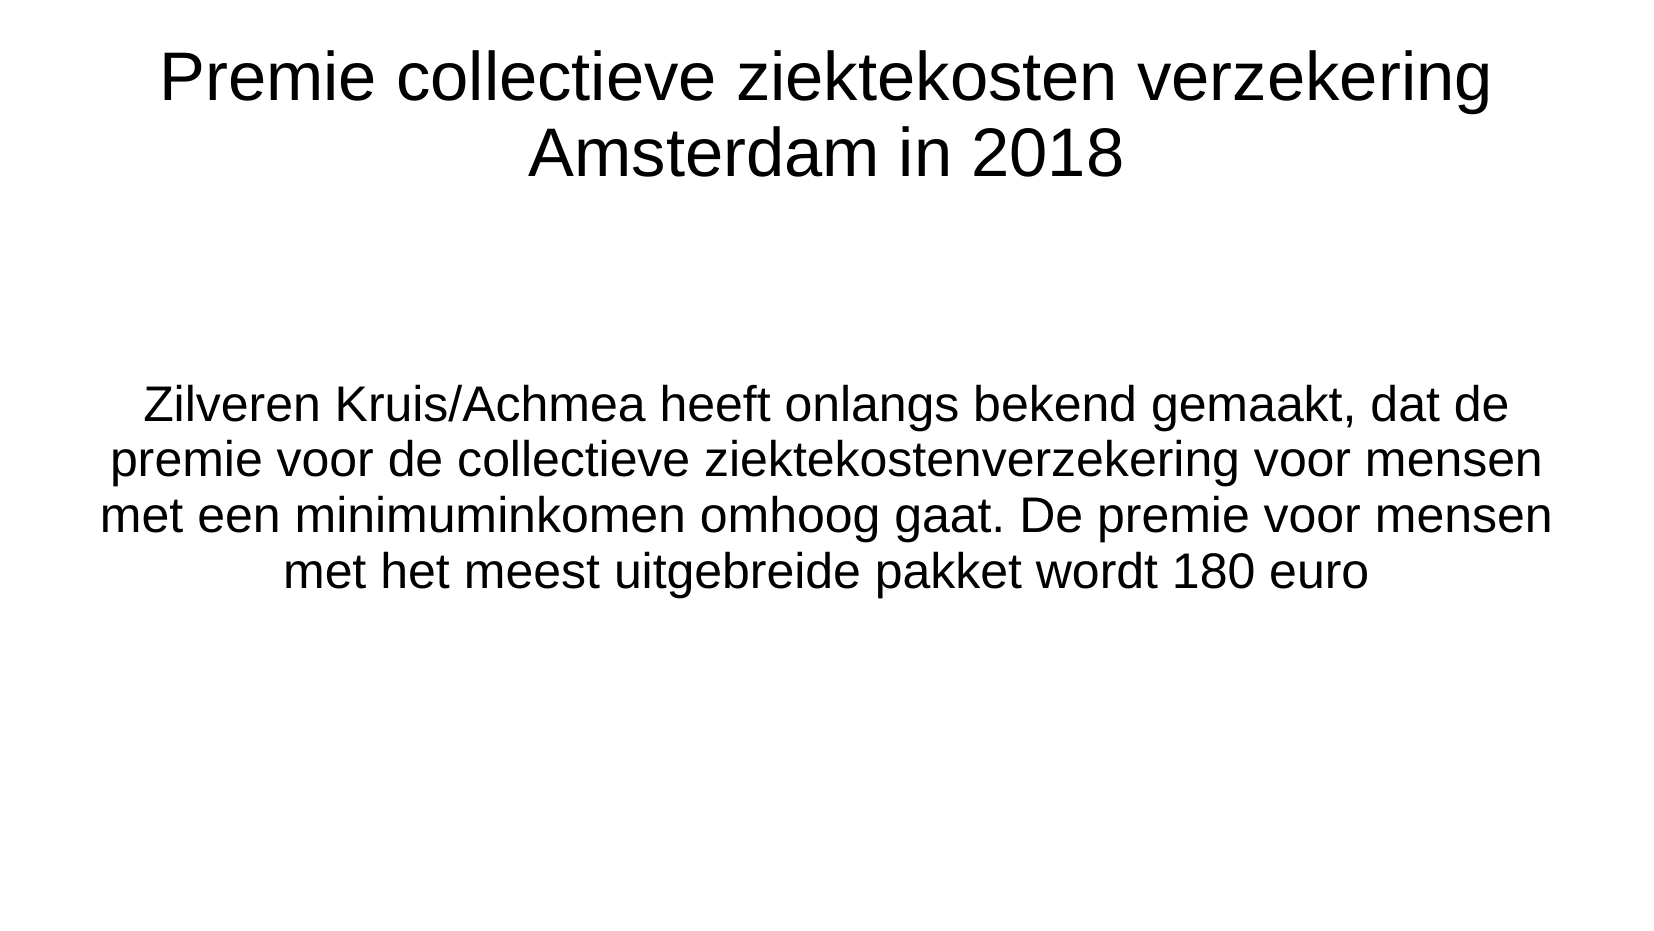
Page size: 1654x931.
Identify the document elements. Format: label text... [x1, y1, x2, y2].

title Premie collectieve ziektekosten verzekering Amsterdam in 2018 [82, 37, 1571, 193]
subtitle Zilveren Kruis/Achmea heeft onlangs bekend gemaakt, dat de premie voor de collectieve ziektekostenverzekering voor mensen met een minimuminkomen omhoog gaat. De premie voor mensen met het meest uitgebreide pakket wordt 180 euro [82, 217, 1571, 758]
